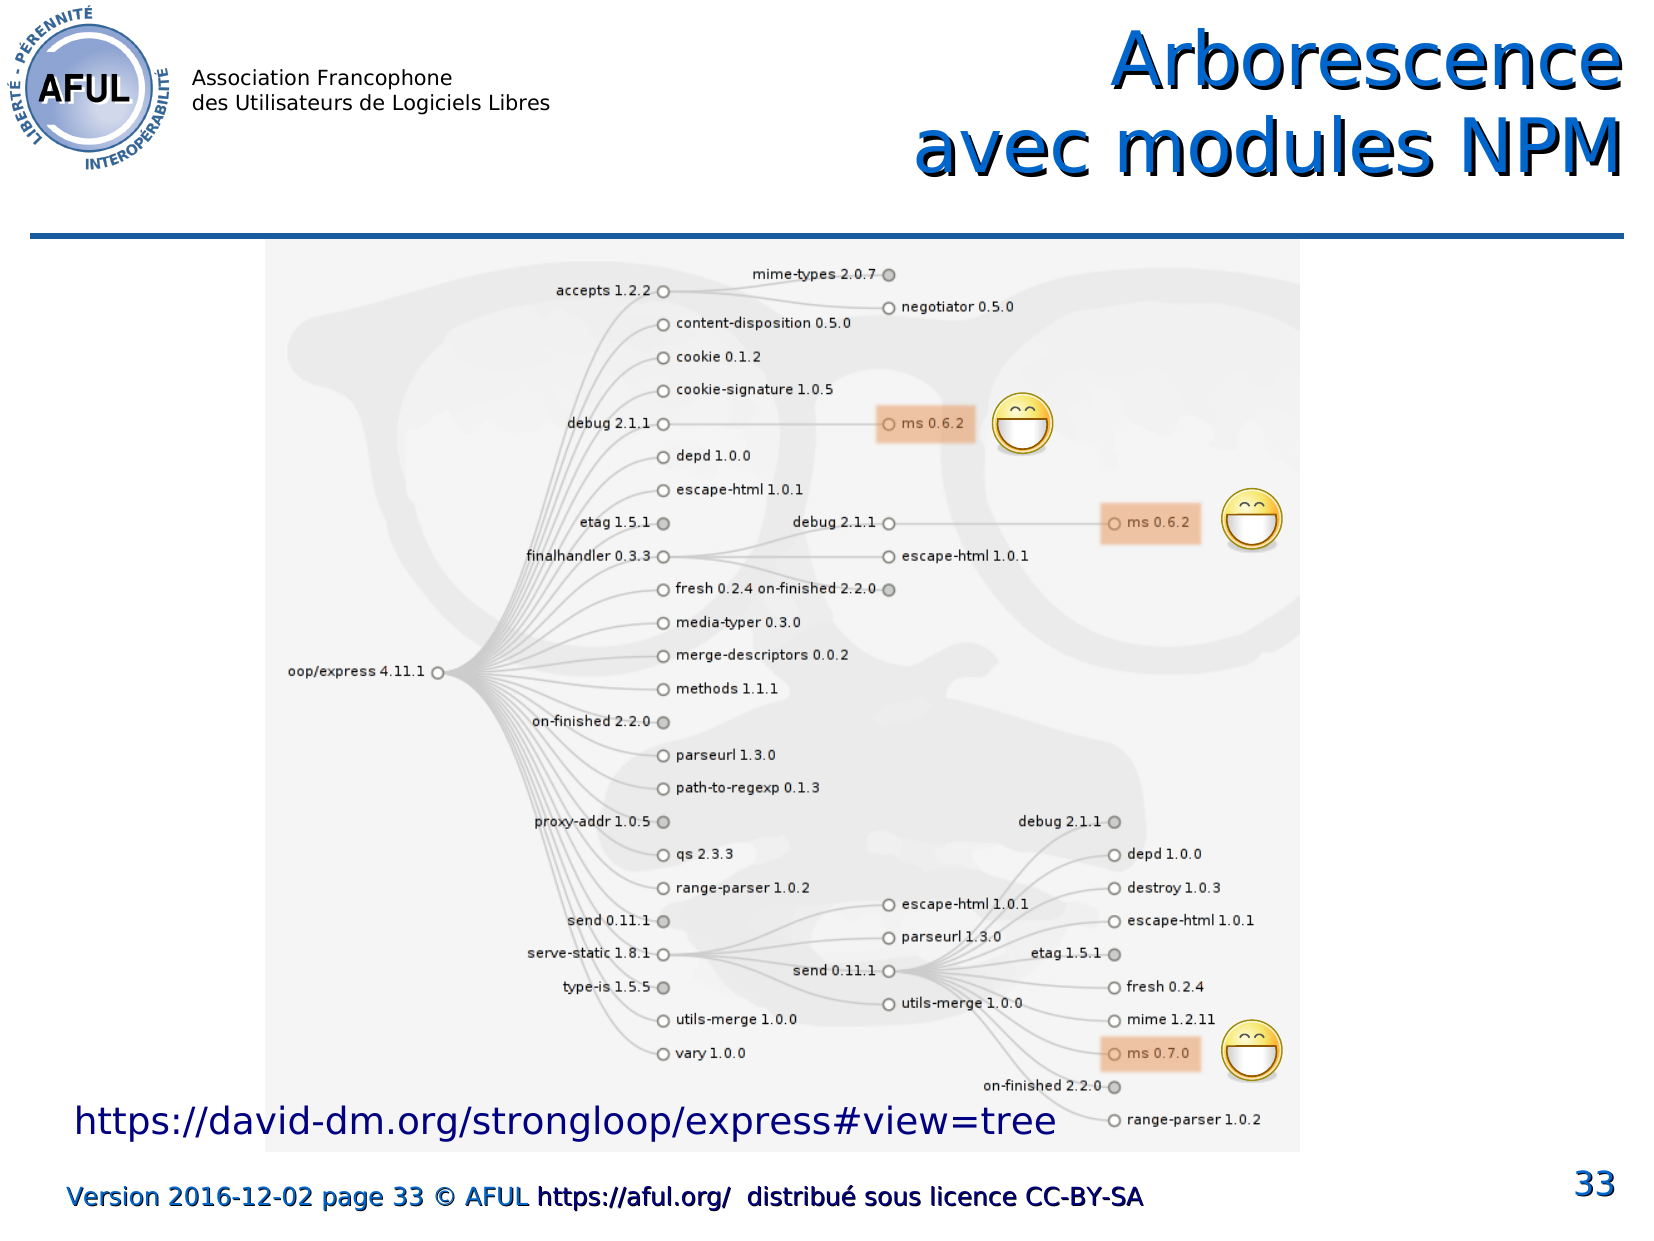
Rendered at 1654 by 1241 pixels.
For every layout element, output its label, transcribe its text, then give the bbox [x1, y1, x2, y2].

picture [265, 239, 1300, 1152]
text_box https://david-dm.org/strongloop/express#view=tree [59, 1092, 1069, 1151]
picture [0, 0, 178, 178]
title Arborescence avec modules NPM [501, 0, 1625, 207]
